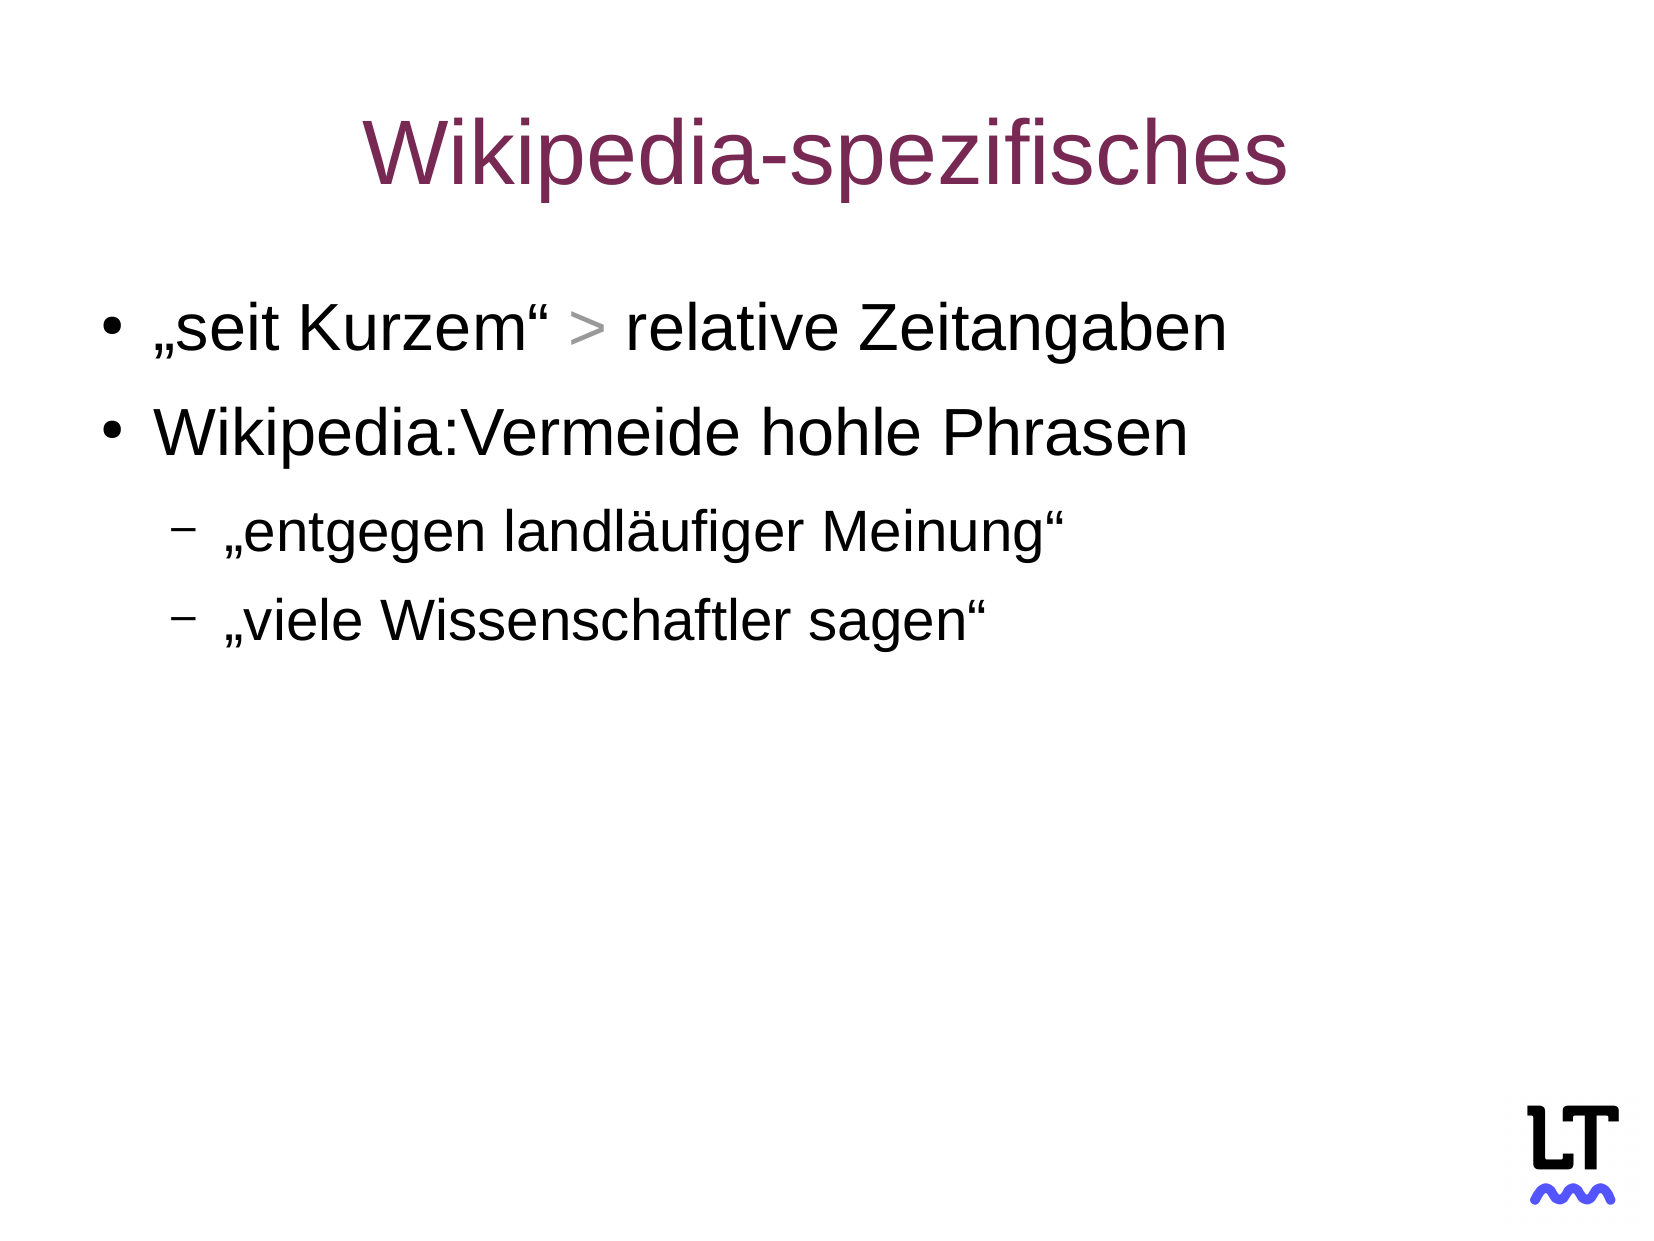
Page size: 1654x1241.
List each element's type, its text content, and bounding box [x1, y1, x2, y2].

list „seit Kurzem“ > relative Zeitangaben Wikipedia:Vermeide hohle Phrasen „entgegen landläufiger Meinung“ „viele Wissenschaftler sagen“ [82, 290, 1538, 1010]
title Wikipedia-spezifisches [82, 49, 1571, 257]
picture [1500, 1086, 1645, 1229]
